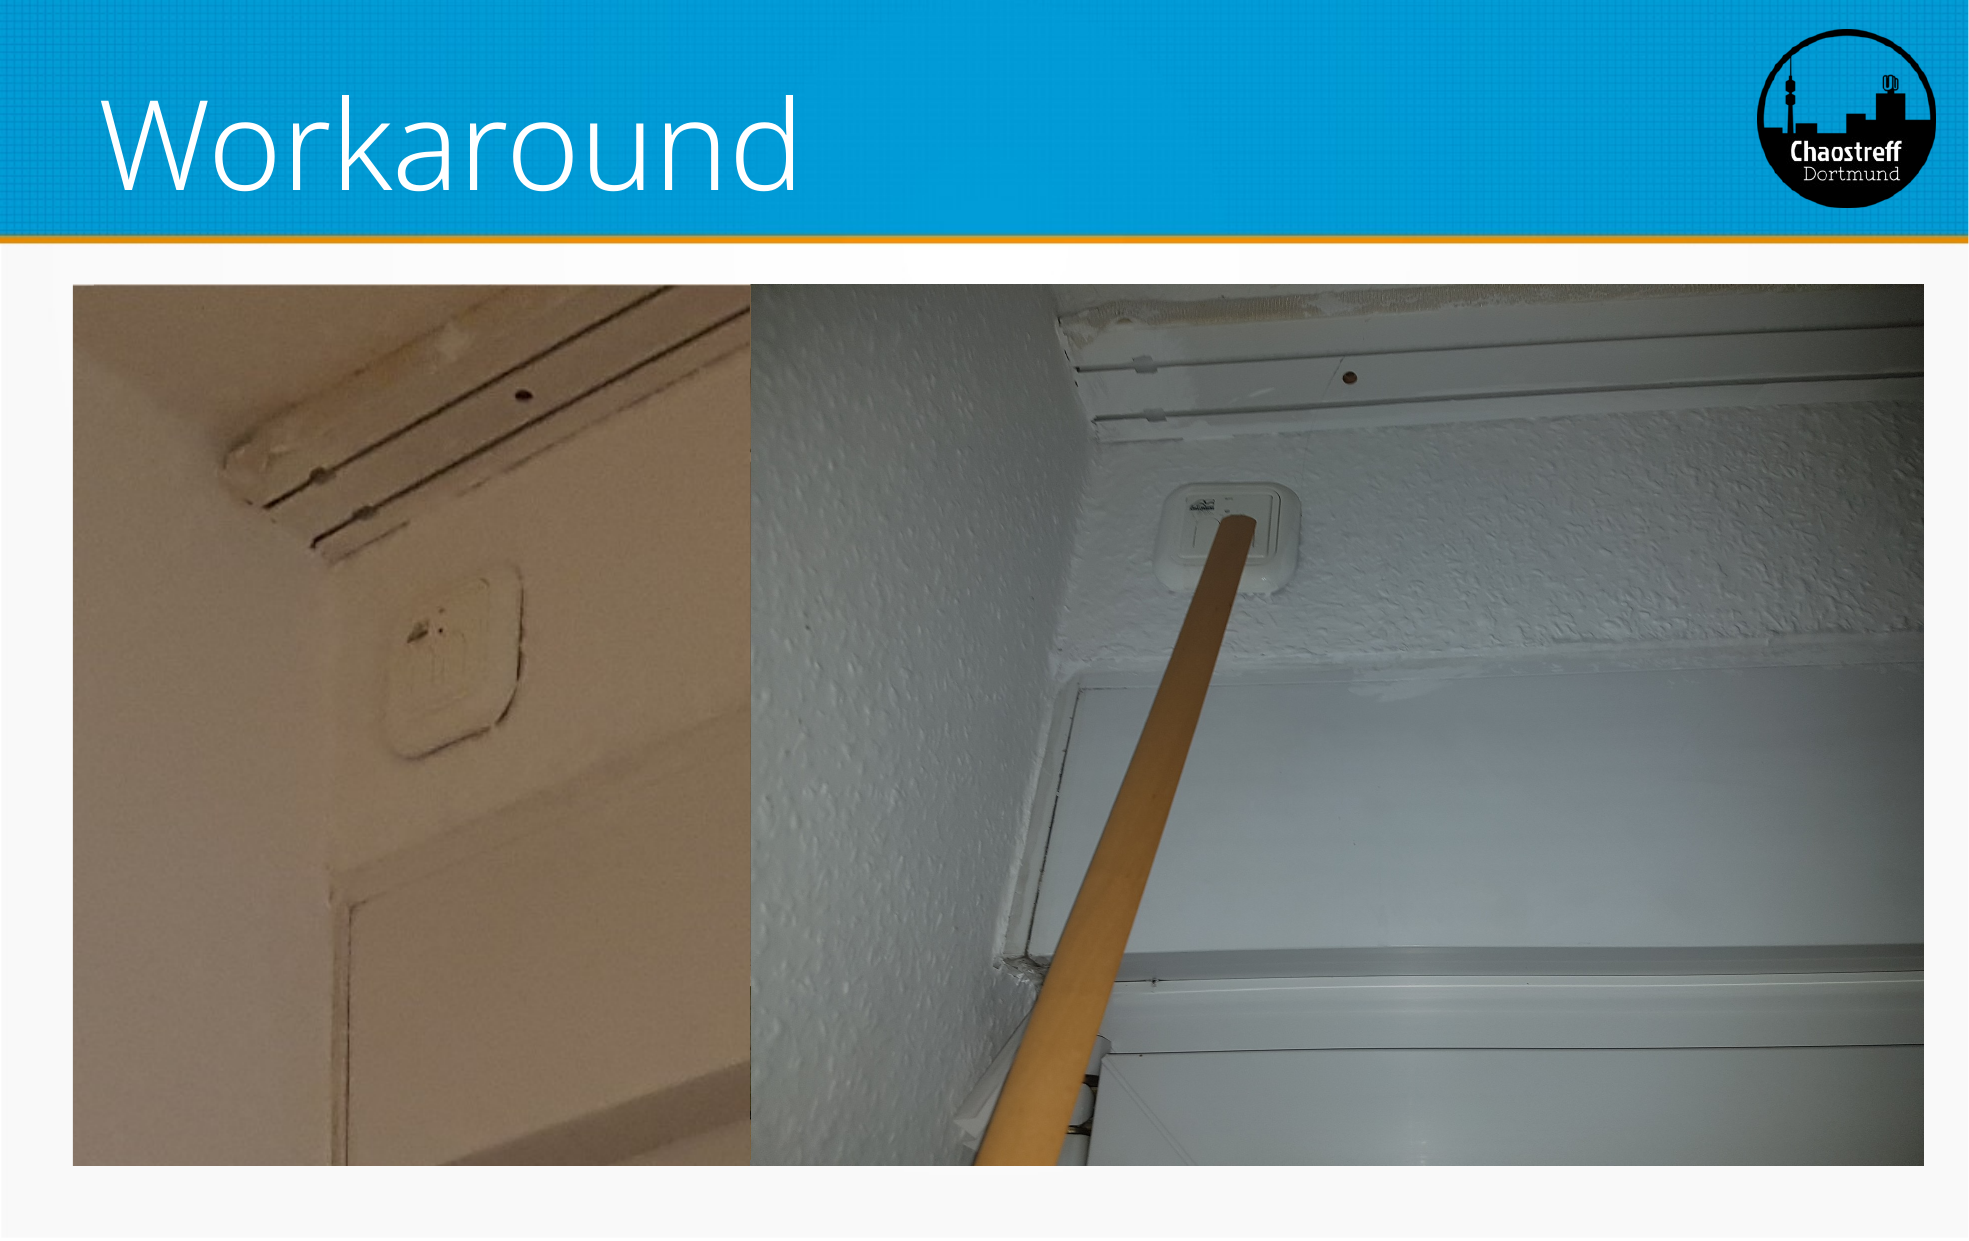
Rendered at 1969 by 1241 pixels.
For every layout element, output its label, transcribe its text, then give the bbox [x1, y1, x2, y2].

picture [1870, 34, 1935, 204]
title Workaround [98, 19, 1870, 227]
picture [0, 233, 1969, 1241]
